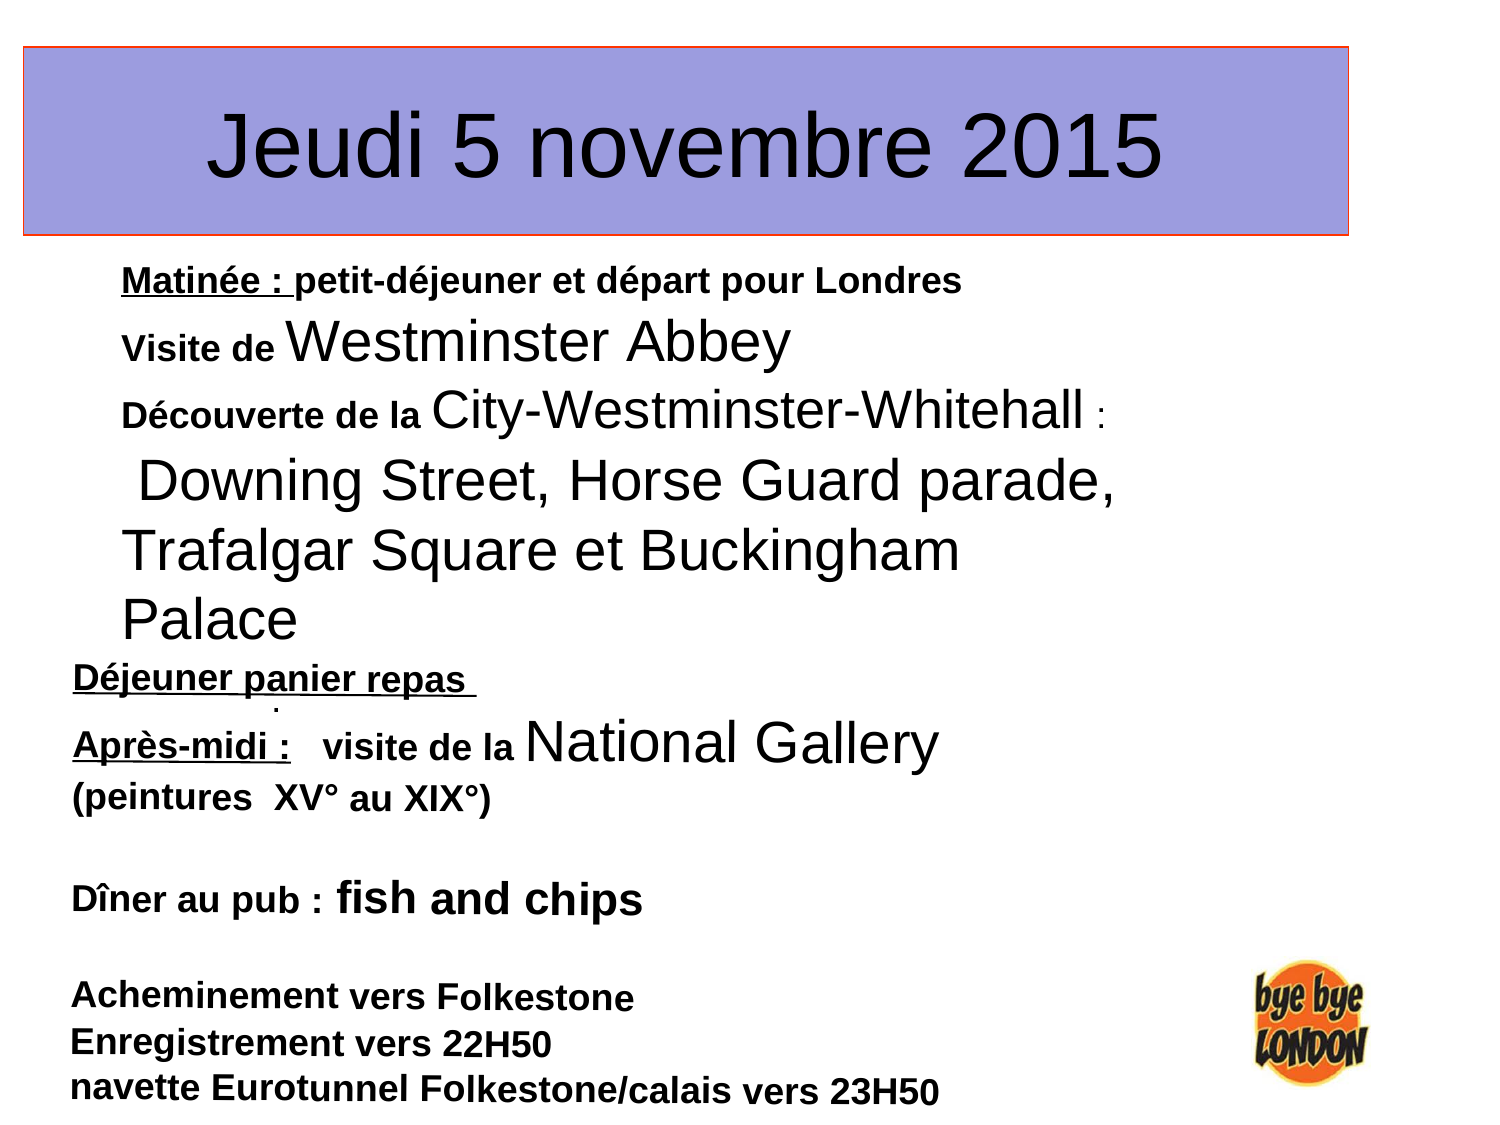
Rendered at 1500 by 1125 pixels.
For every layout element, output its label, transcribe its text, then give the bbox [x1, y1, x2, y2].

title Jeudi 5 novembre 2015 [23, 47, 1349, 235]
picture [1251, 956, 1371, 1090]
text_box Matinée : petit-déjeuner et départ pour Londres Visite de Westminster Abbey Découverte de la City-Westminster-Whitehall : Downing Street, Horse Guard parade, Trafalgar Square et Buckingham Palace . [106, 247, 1146, 652]
text_box Déjeuner panier repas Après-midi : visite de la National Gallery (peintures XV° au XIX°) Dîner au pub : fish and chips Acheminement vers Folkestone Enregistrement vers 22H50 navette Eurotunnel Folkestone/calais vers 23H50 [54, 644, 1370, 1125]
